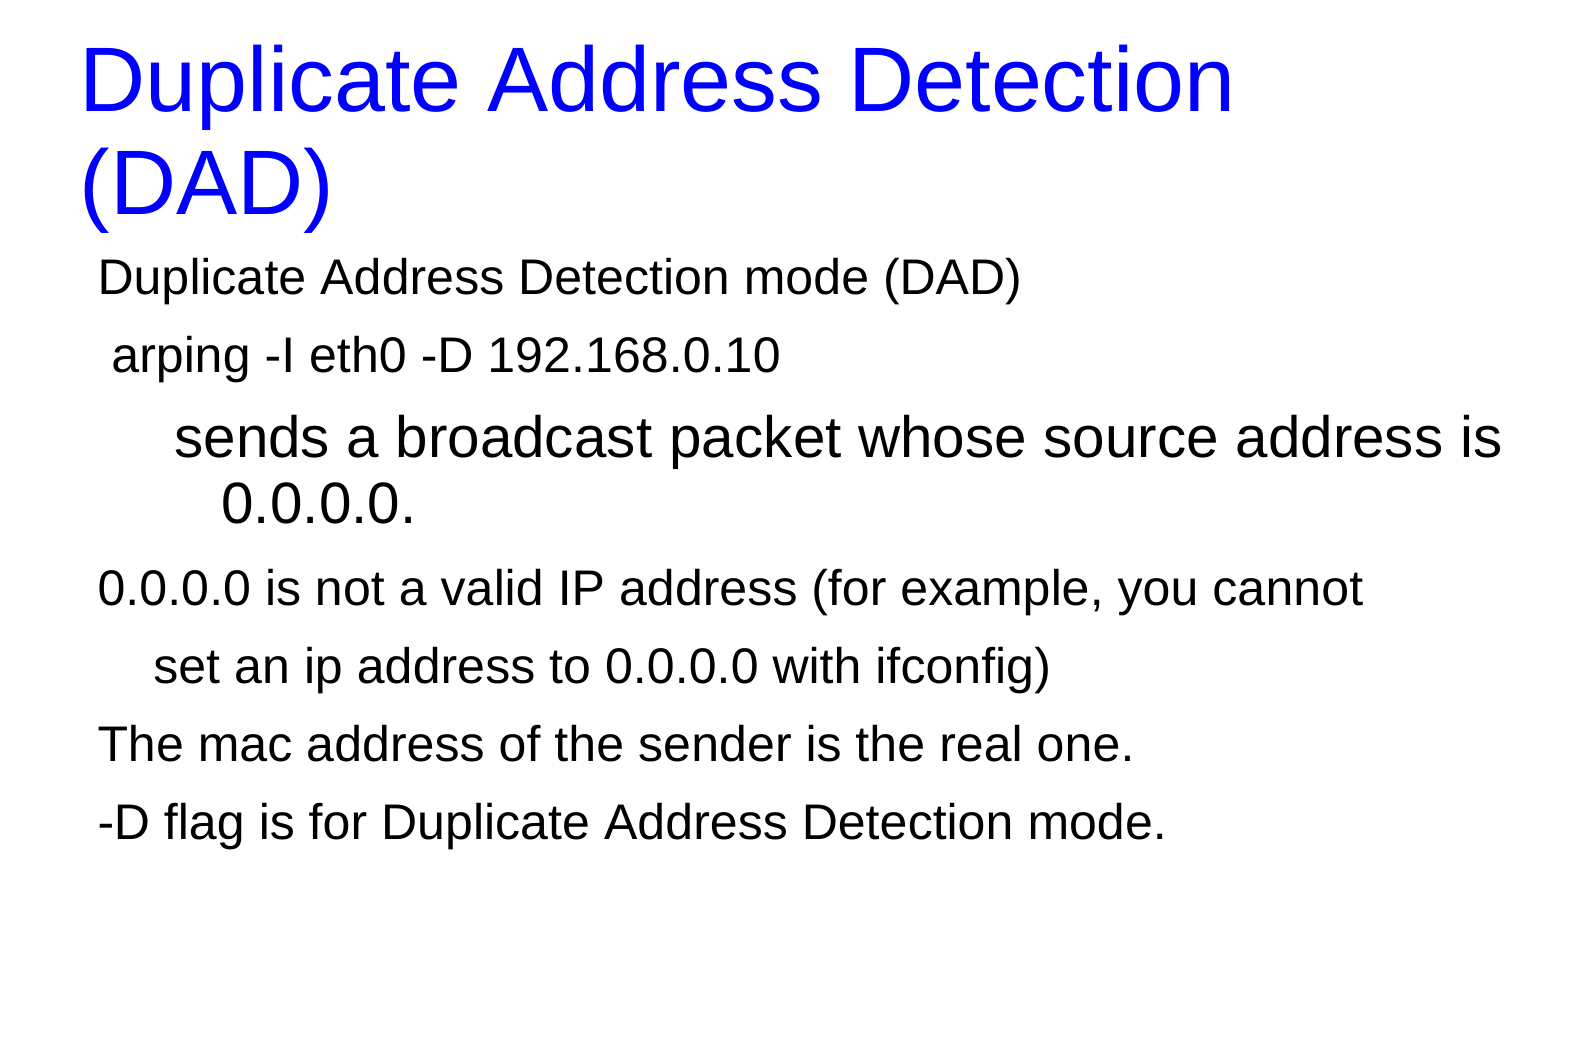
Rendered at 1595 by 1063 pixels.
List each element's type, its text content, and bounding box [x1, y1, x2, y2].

title Duplicate Address Detection (DAD) [79, 49, 1515, 213]
list Duplicate Address Detection mode (DAD) arping -I eth0 -D 192.168.0.10 sends a broadcast packet whose source address is 0.0.0.0. 0.0.0.0 is not a valid IP address (for example, you cannot set an ip address to 0.0.0.0 with ifconfig) The mac address of the sender is the real one. -D flag is for Duplicate Address Detection mode. [79, 248, 1515, 985]
